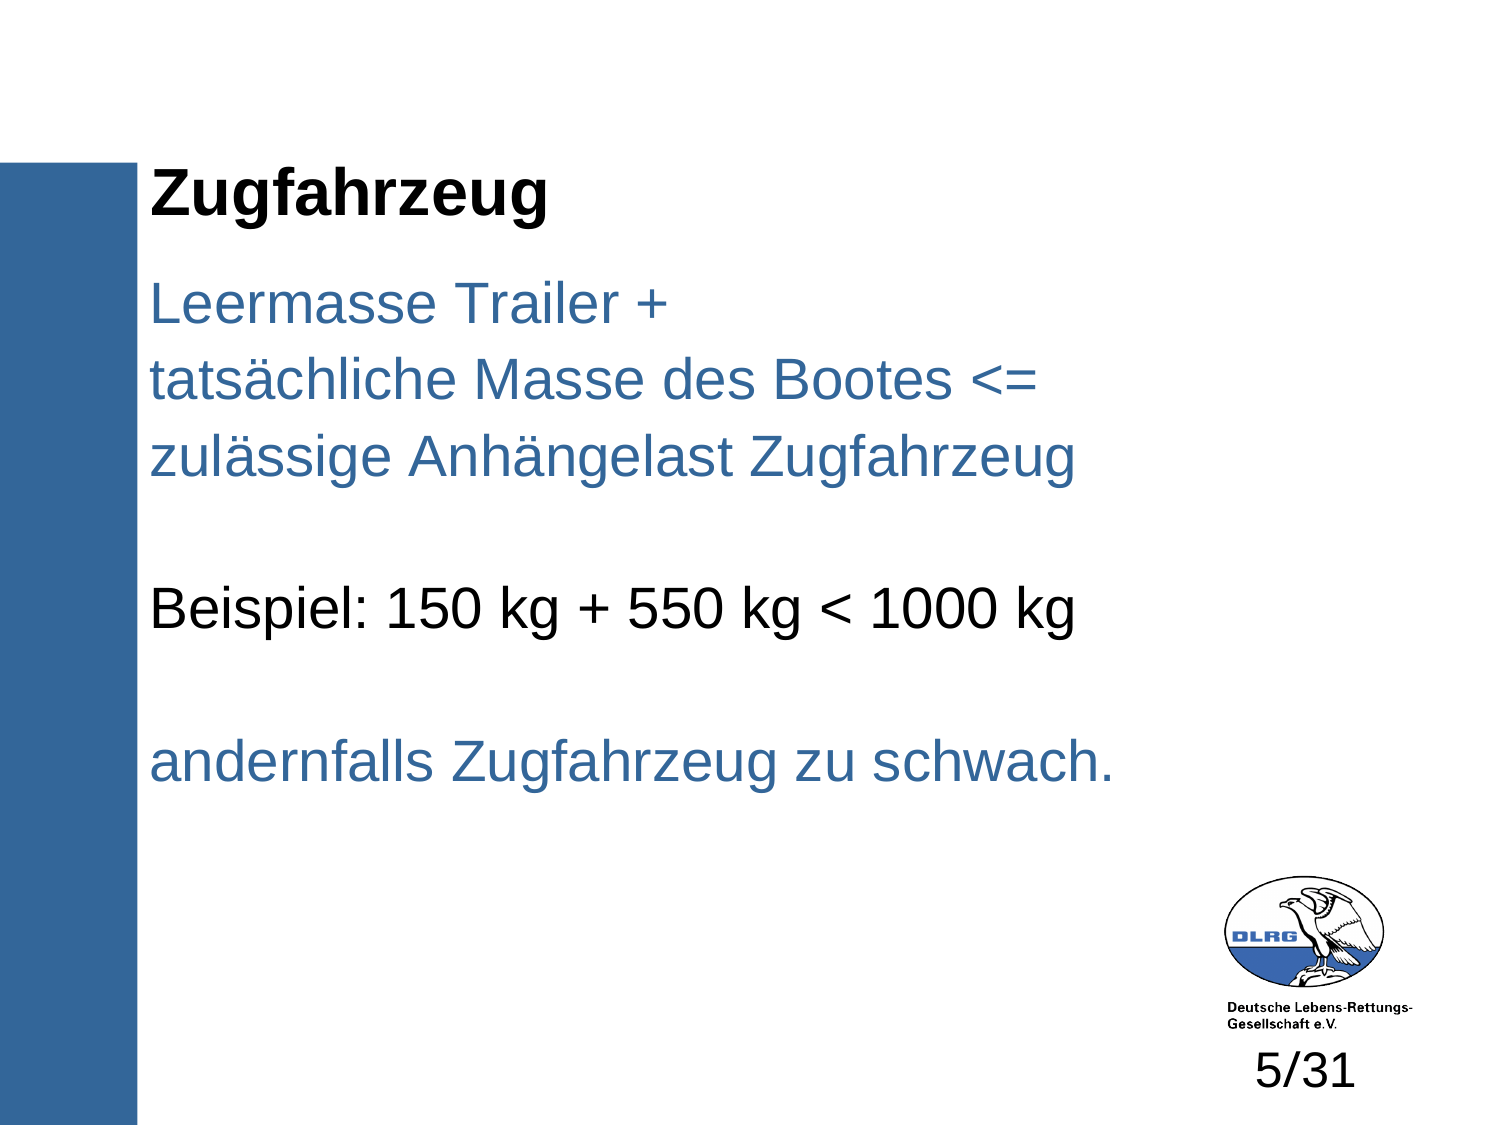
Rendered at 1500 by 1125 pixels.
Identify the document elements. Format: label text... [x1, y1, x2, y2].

title Zugfahrzeug [150, 113, 1426, 268]
list Leermasse Trailer + tatsächliche Masse des Bootes <= zulässige Anhängelast Zugfahrzeug Beispiel: 150 kg + 550 kg < 1000 kg andernfalls Zugfahrzeug zu schwach. [149, 268, 1500, 880]
text_box <Nummer>/31 [1240, 1046, 1500, 1117]
picture [1224, 880, 1413, 1030]
